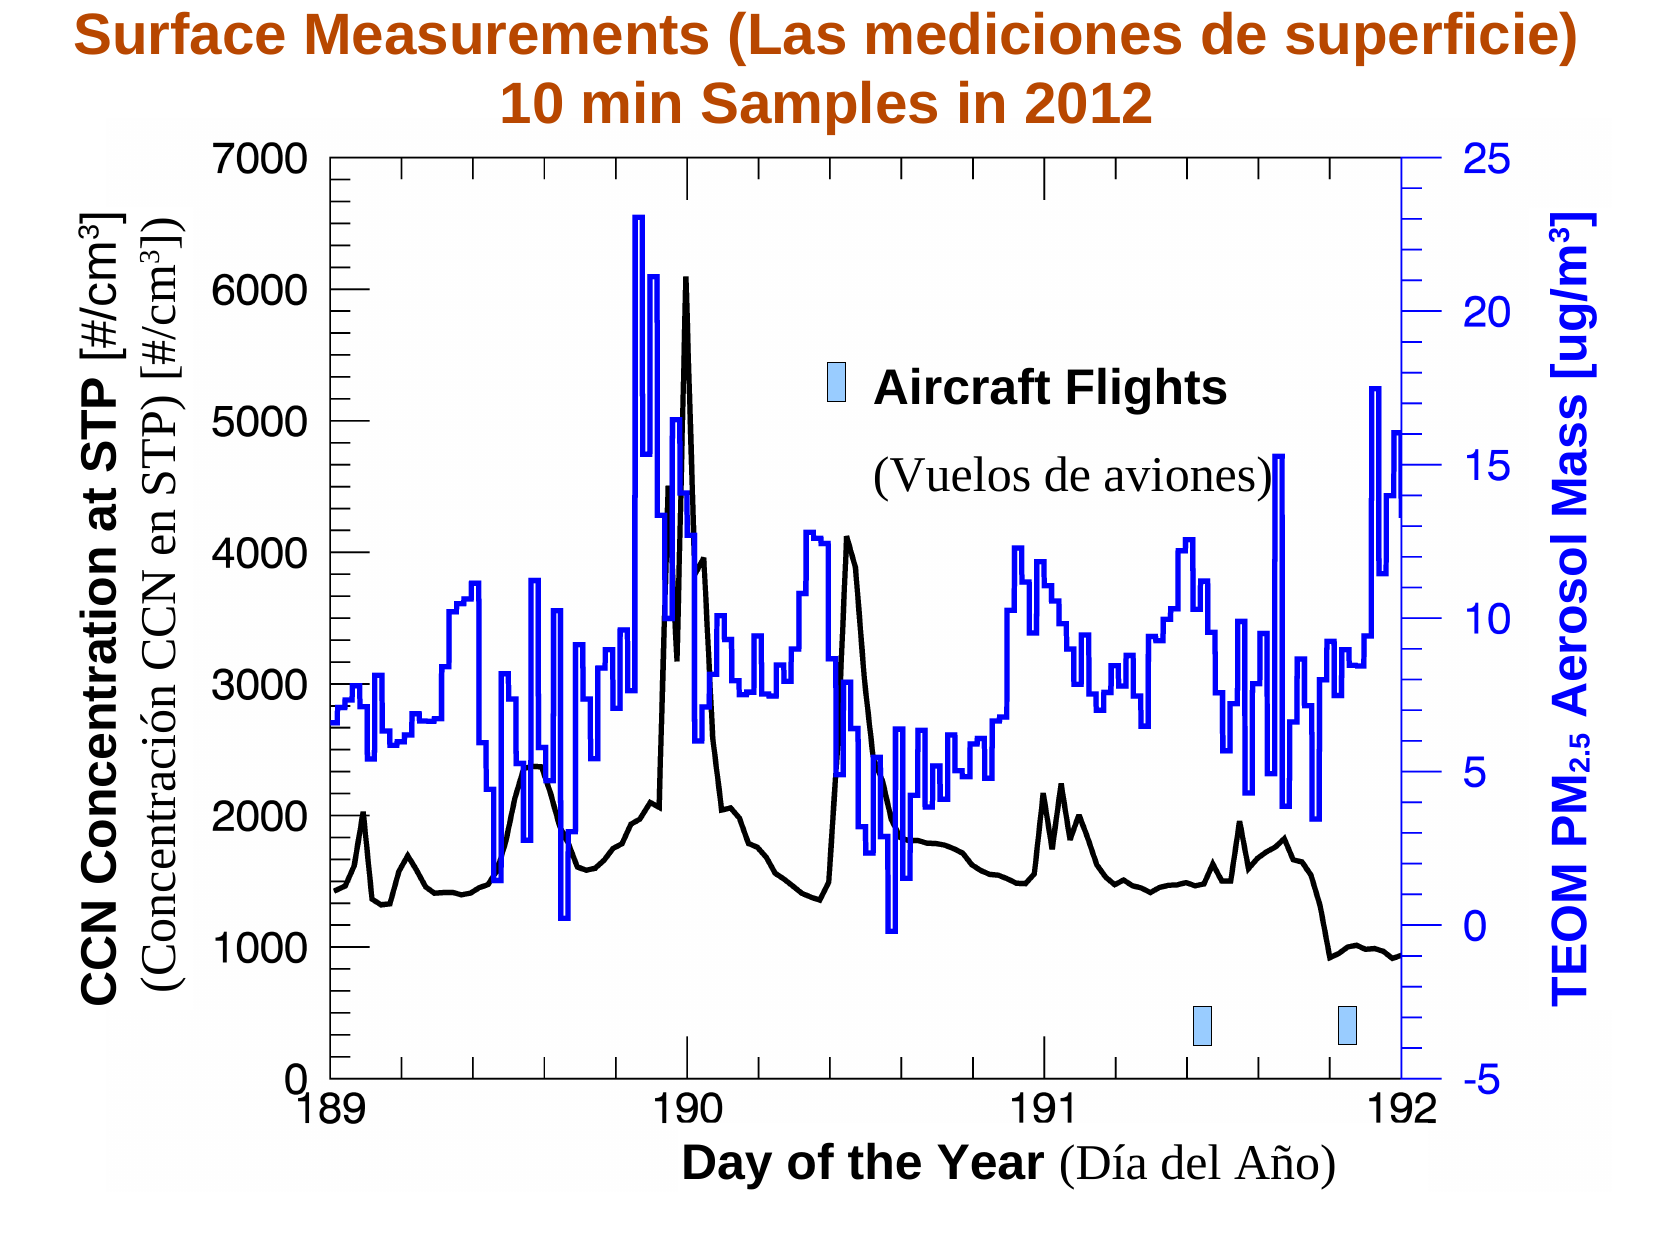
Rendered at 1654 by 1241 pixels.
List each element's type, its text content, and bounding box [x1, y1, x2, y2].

text_box [827, 362, 846, 402]
text_box Day of the Year (Día del Año) [677, 1122, 1428, 1198]
picture [106, 125, 1612, 1193]
text_box [1338, 1006, 1357, 1045]
text_box TEOM PM2.5 Aerosol Mass [ug/m3] [1528, 209, 1621, 1011]
title Surface Measurements (Las mediciones de superficie) 10 min Samples in 2012 [2, 12, 1652, 125]
text_box Aircraft Flights (Vuelos de aviones) [858, 319, 1286, 510]
text_box [1193, 1006, 1212, 1046]
text_box CCN Concentration at STP [#/cm3] (Concentración CCN en STP) [#/cm3]) [58, 207, 194, 1011]
